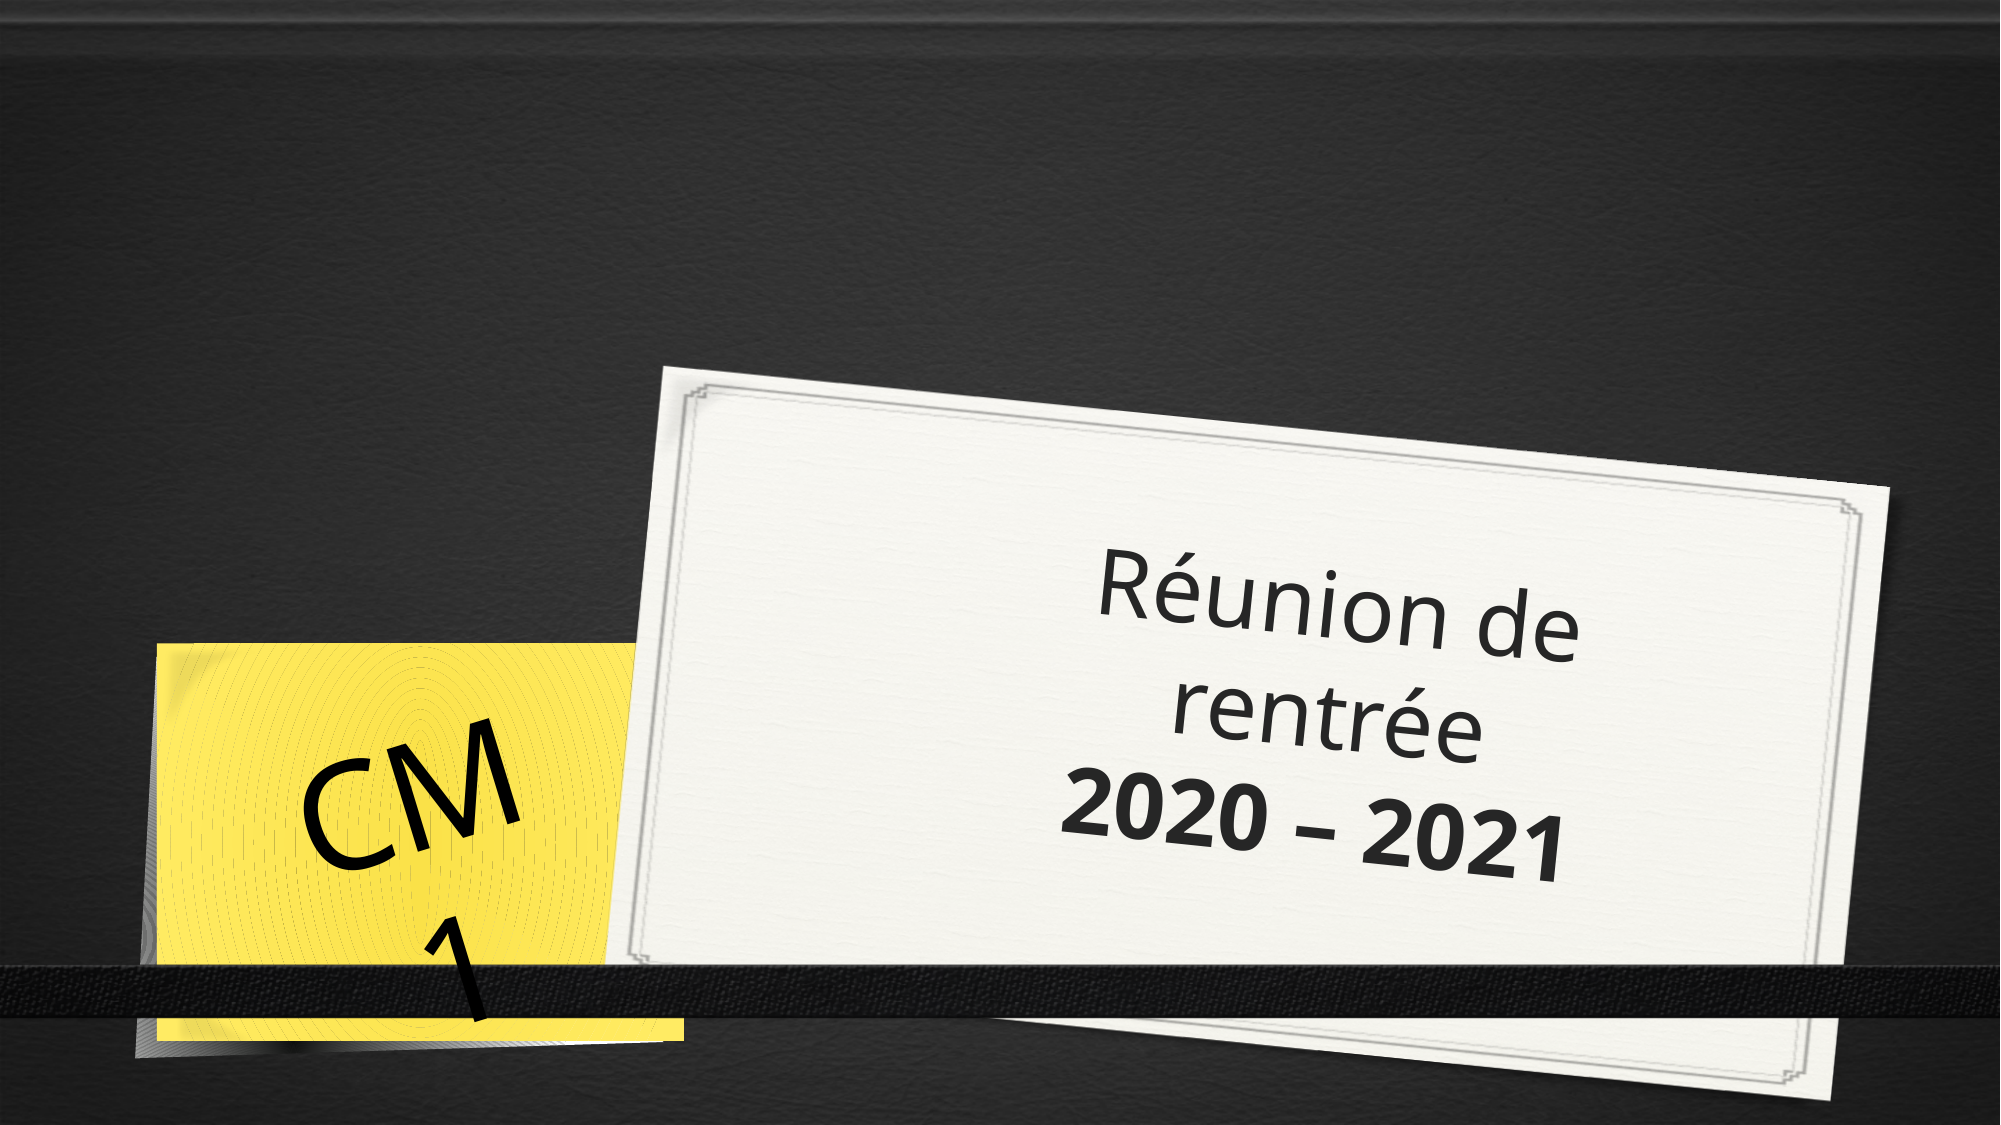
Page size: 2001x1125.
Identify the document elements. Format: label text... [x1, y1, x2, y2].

picture [0, 0, 2000, 1125]
text_box CM1 [231, 654, 636, 1103]
title Réunion de rentrée 2020 – 2021 [910, 499, 1743, 975]
